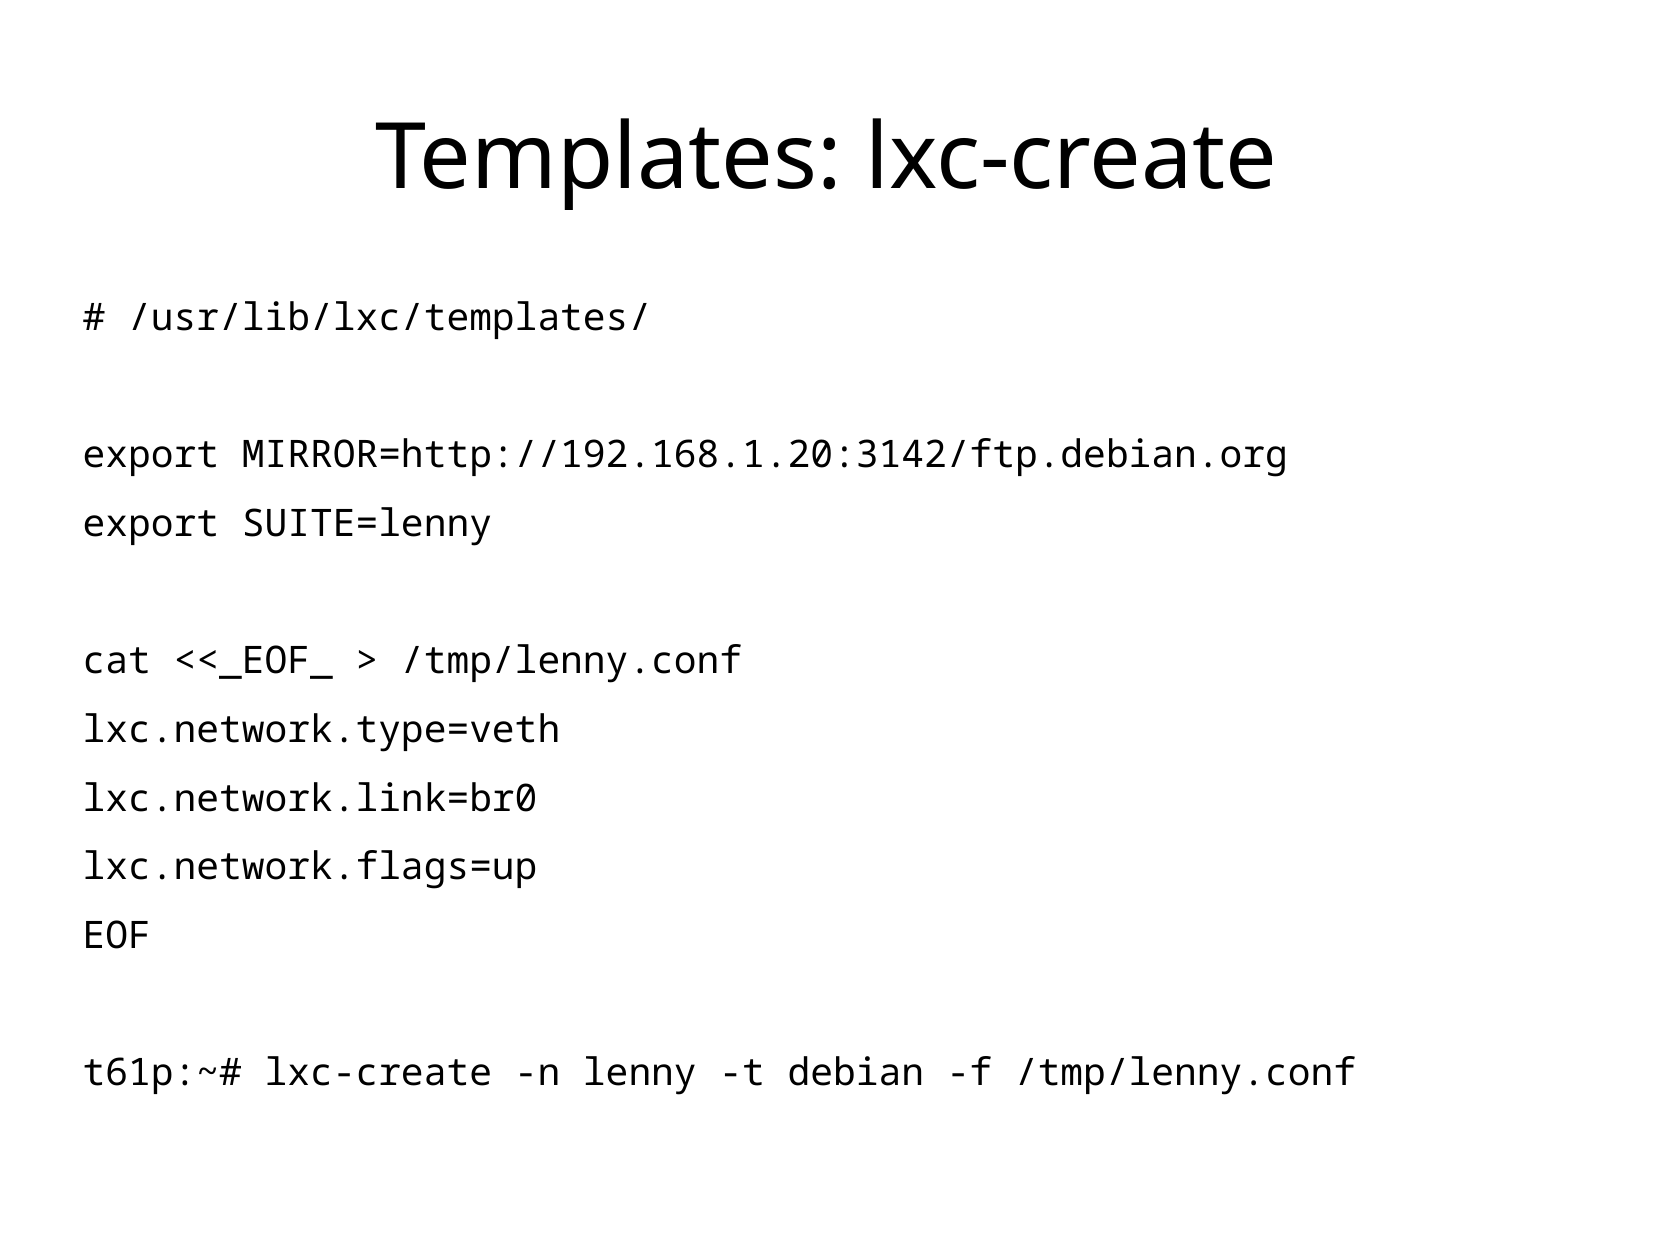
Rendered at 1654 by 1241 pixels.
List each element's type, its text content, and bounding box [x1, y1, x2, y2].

list # /usr/lib/lxc/templates/ export MIRROR=http://192.168.1.20:3142/ftp.debian.org export SUITE=lenny cat <<_EOF_ > /tmp/lenny.conf lxc.network.type=veth lxc.network.link=br0 lxc.network.flags=up EOF t61p:~# lxc-create -n lenny -t debian -f /tmp/lenny.conf [82, 290, 1571, 1109]
title Templates: lxc-create [82, 49, 1571, 257]
